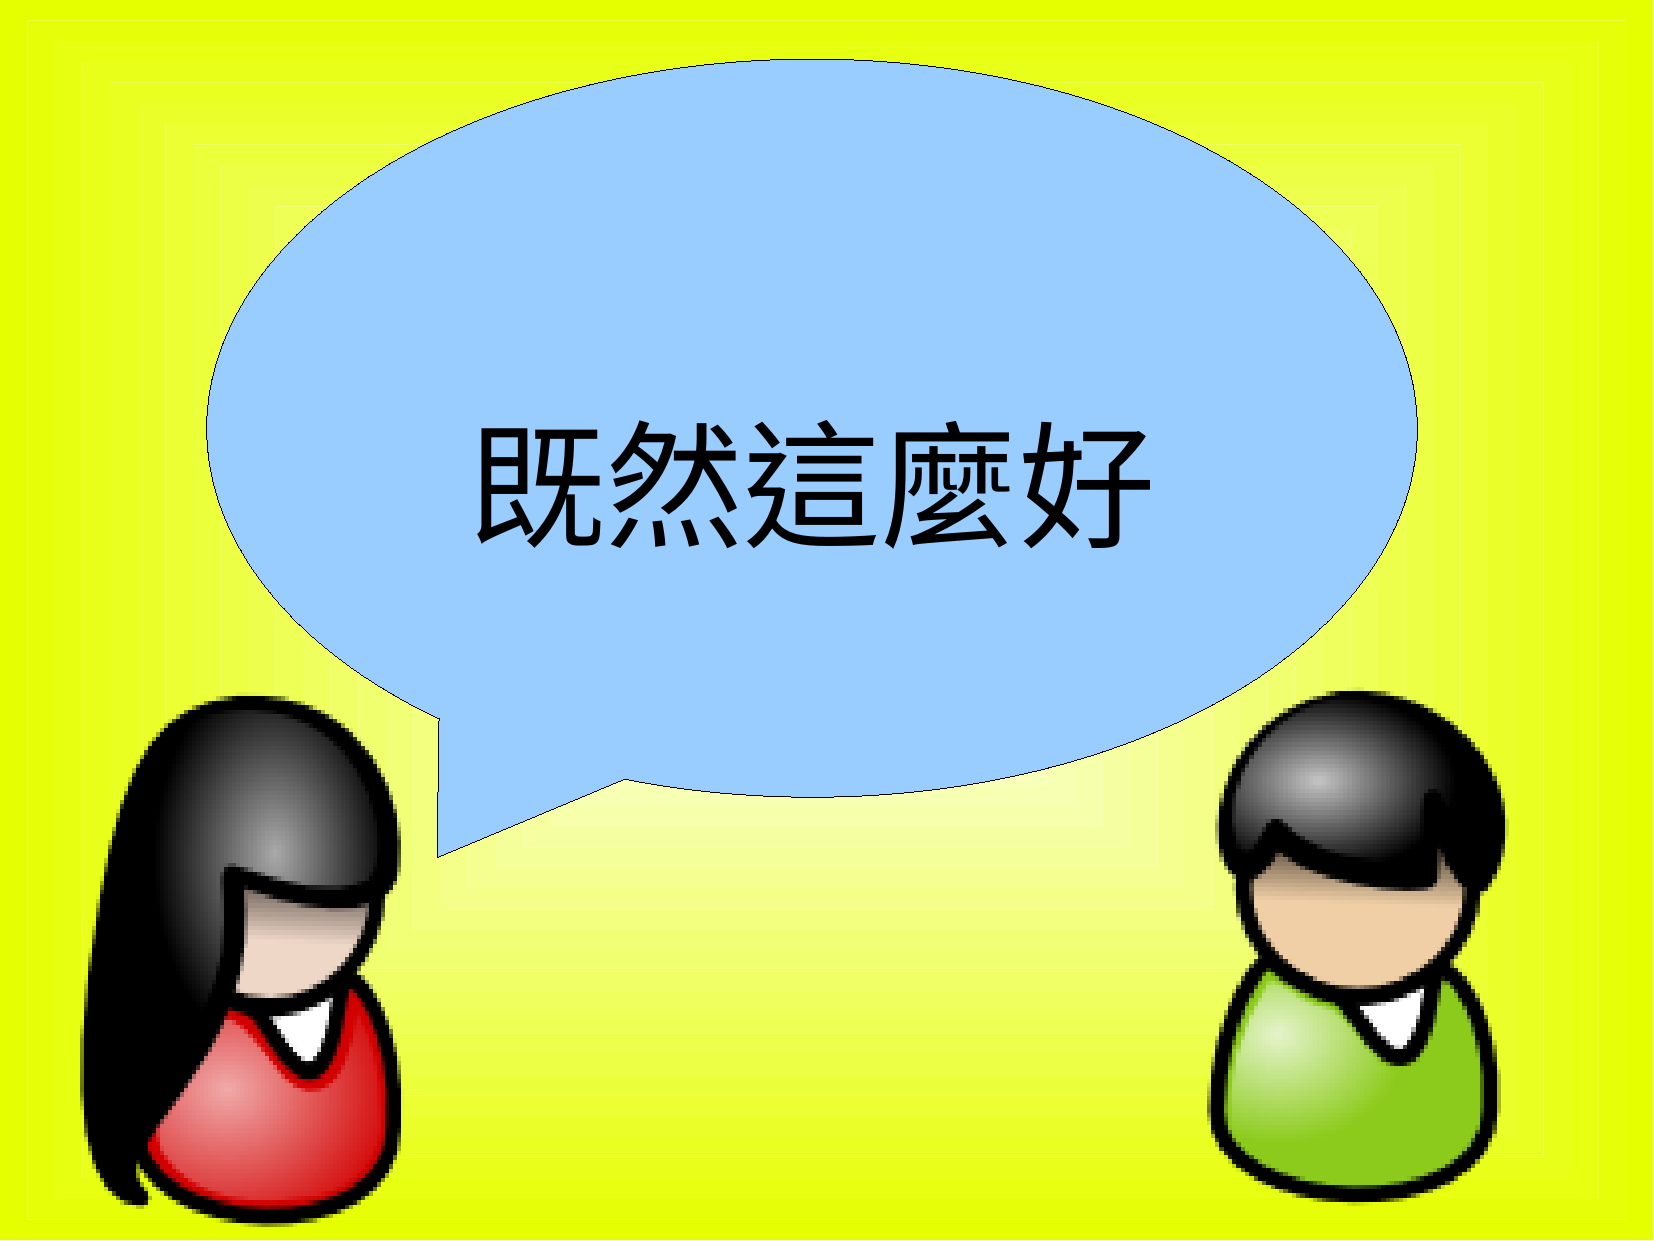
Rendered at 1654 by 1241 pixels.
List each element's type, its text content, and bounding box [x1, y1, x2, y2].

picture [1092, 679, 1625, 1211]
text_box 既然這麼好 [206, 59, 1418, 858]
picture [0, 679, 502, 1241]
